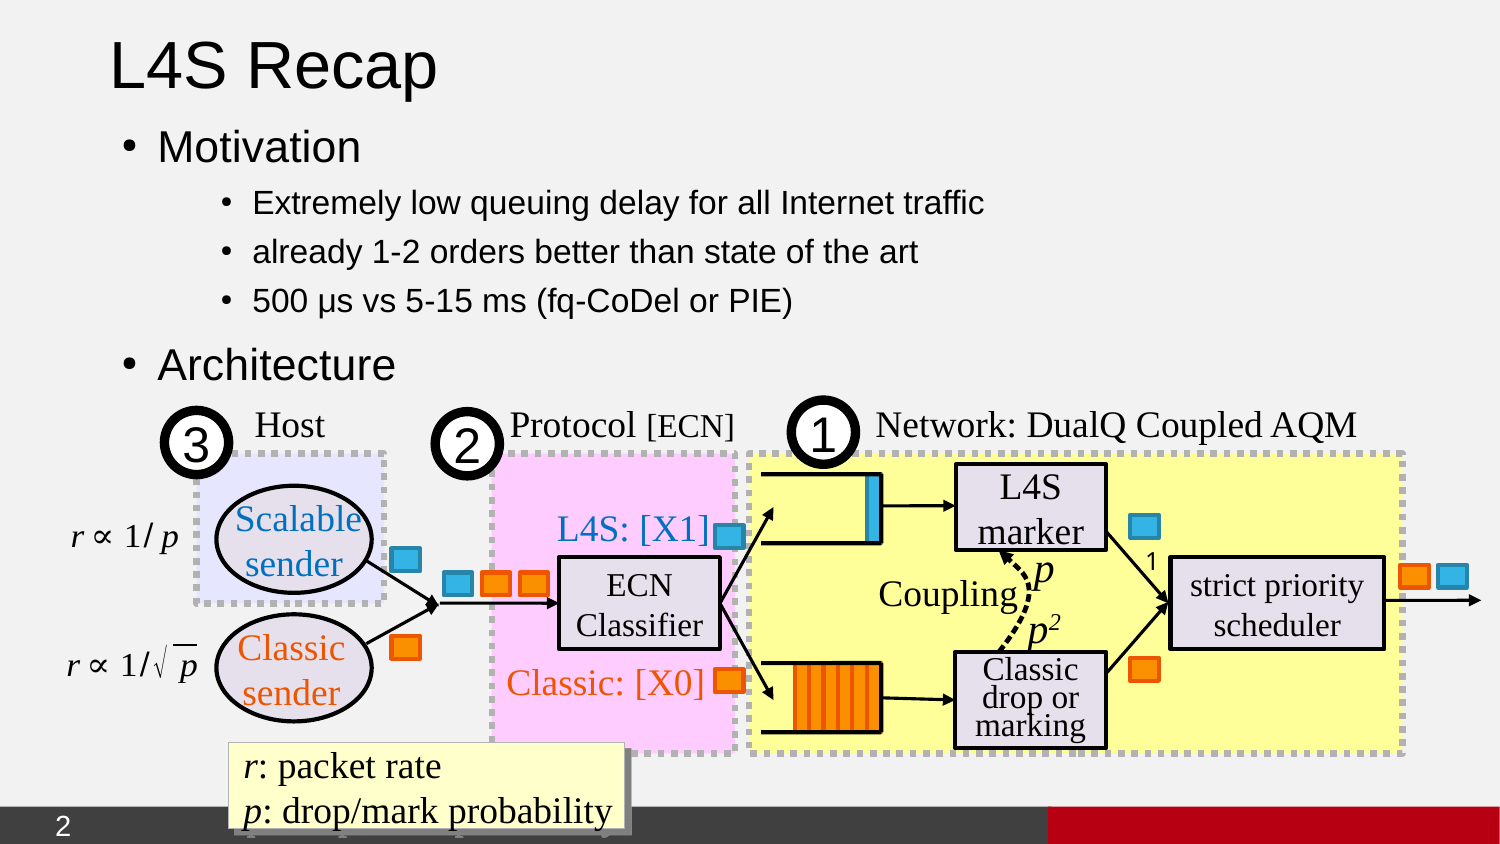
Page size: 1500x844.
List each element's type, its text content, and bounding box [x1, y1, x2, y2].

text_box Network: DualQ Coupled AQM [860, 392, 1382, 453]
text_box r: packet rate p: drop/mark probability [228, 742, 625, 829]
text_box [481, 453, 744, 602]
text_box [196, 453, 385, 604]
text_box [748, 453, 1429, 754]
text_box Protocol [ECN] [494, 392, 788, 453]
text_box [391, 548, 420, 572]
text_box 3 [164, 410, 229, 475]
text_box L4S: [X1] [535, 496, 725, 557]
text_box 1 [1110, 525, 1194, 596]
text_box p [1019, 532, 1070, 598]
list Motivation Extremely low queuing delay for all Internet traffic already 1-2 orders better than state of the art 500 μs vs 5-15 ms (fq-CoDel or PIE) Architecture [109, 122, 1410, 392]
text_box Classic sender [216, 614, 372, 722]
text_box [391, 635, 420, 659]
text_box Scalable sender [216, 485, 372, 593]
text_box Coupling [863, 561, 1019, 621]
text_box [723, 582, 735, 625]
text_box 1 [791, 400, 856, 465]
text_box Classic drop or marking [955, 651, 1106, 749]
title L4S Recap [109, 0, 1477, 131]
text_box Classic: [X0] [491, 650, 721, 711]
text_box 2 [436, 453, 499, 476]
text_box [443, 572, 473, 596]
text_box p2 [1013, 594, 1076, 660]
text_box [491, 609, 744, 754]
text_box [1438, 564, 1467, 588]
text_box [491, 604, 559, 650]
text_box [1070, 536, 1165, 670]
text_box ECN Classifier [559, 557, 720, 650]
text_box Host [239, 392, 494, 453]
text_box strict priority scheduler [1170, 557, 1385, 650]
chart [61, 517, 188, 556]
text_box [1003, 550, 1019, 561]
chart [57, 642, 207, 683]
text_box L4S marker [955, 464, 1107, 550]
